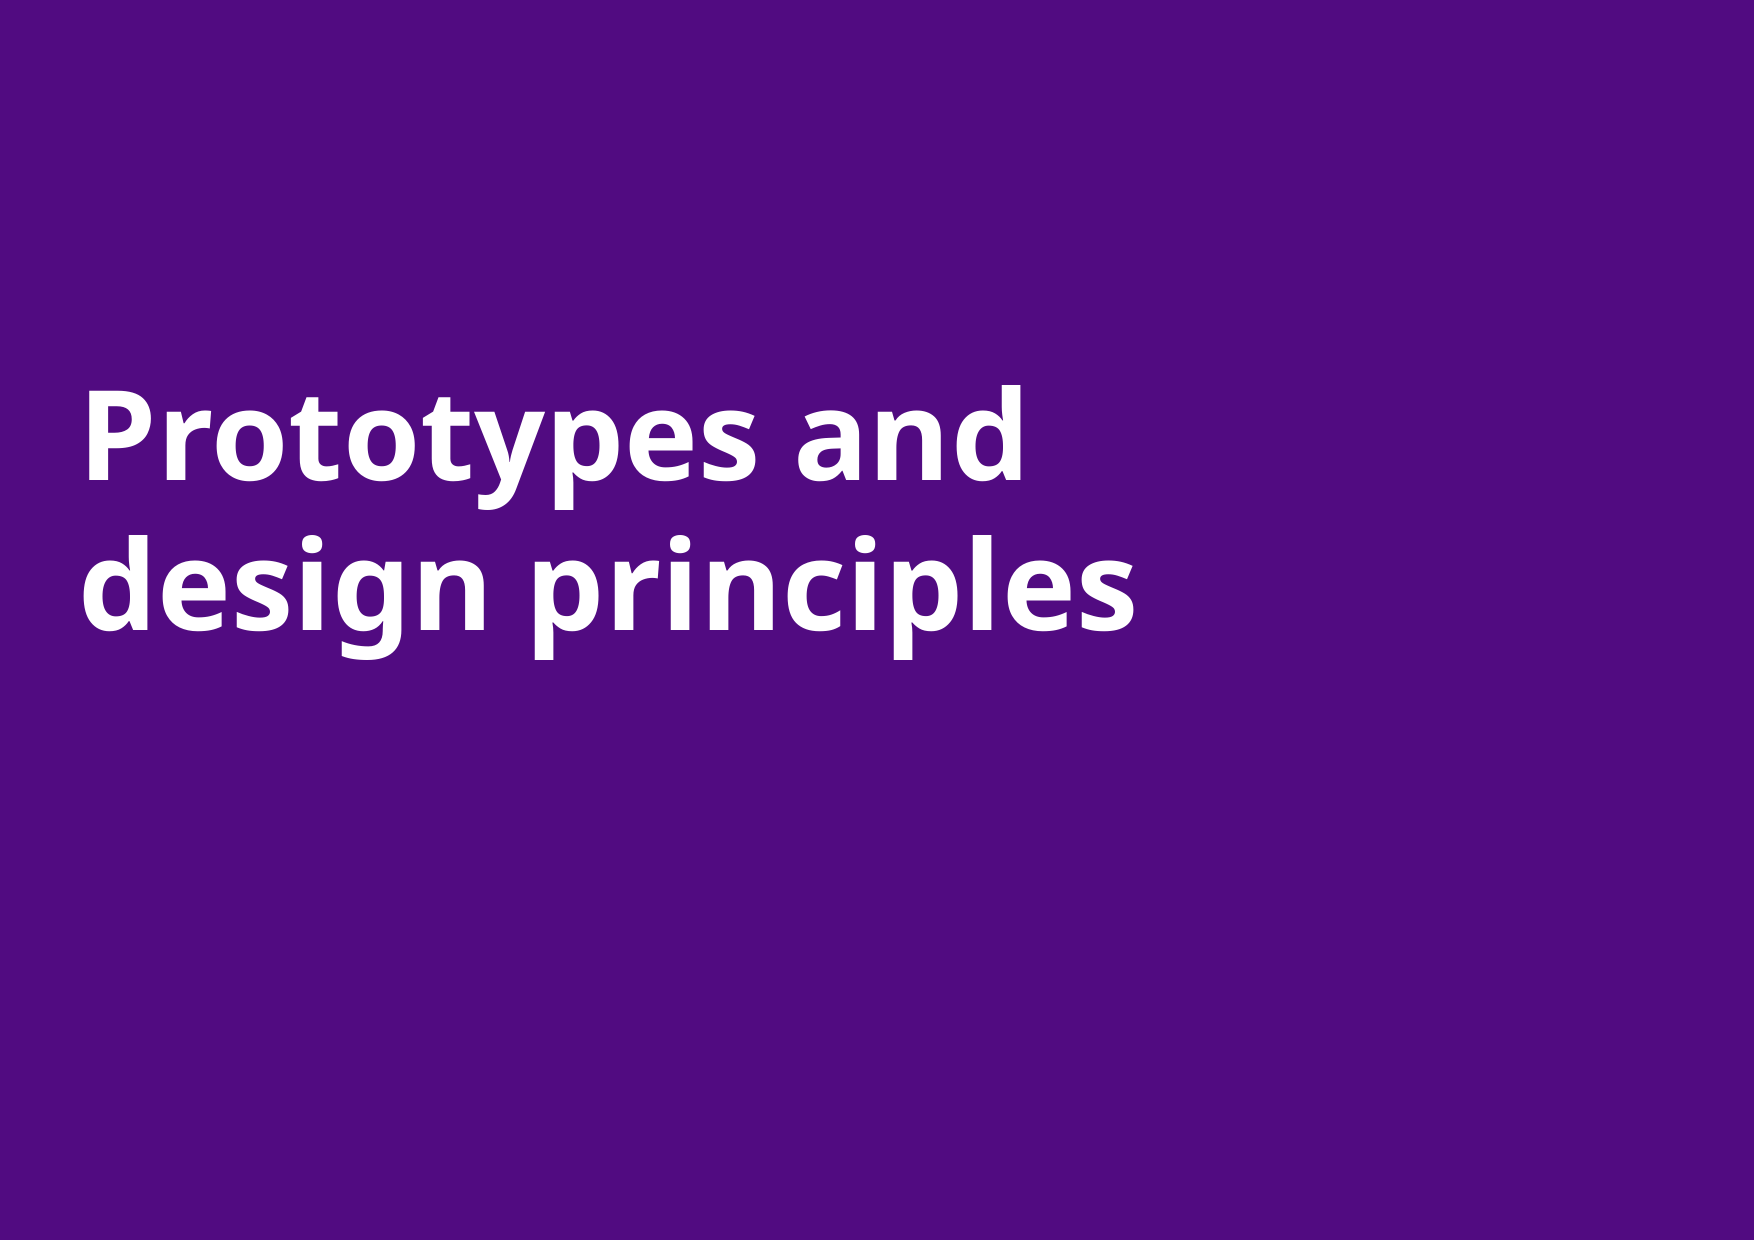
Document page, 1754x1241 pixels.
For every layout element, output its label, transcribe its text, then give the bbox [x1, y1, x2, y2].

title Prototypes and design principles [59, 179, 1223, 675]
